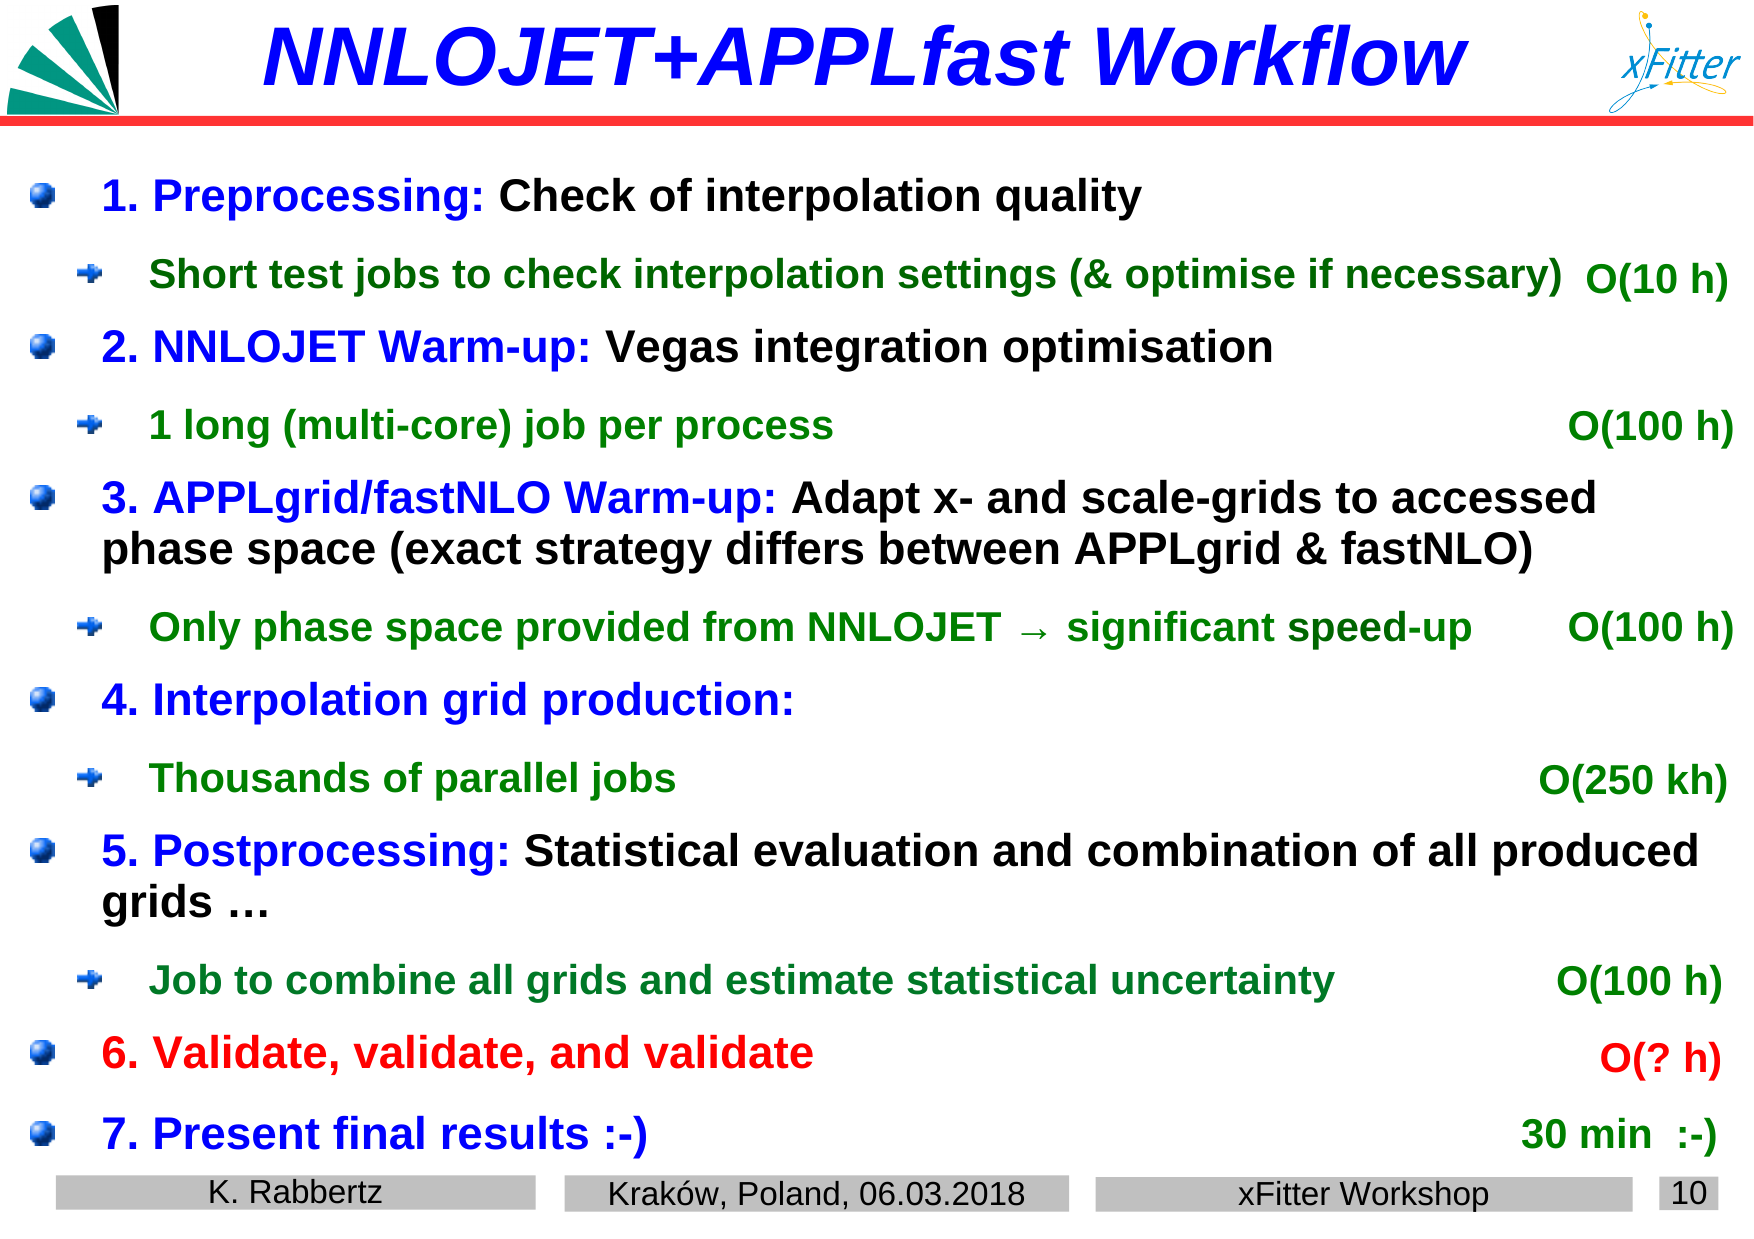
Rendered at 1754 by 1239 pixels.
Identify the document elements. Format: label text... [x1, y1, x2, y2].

text_box O(? h) [1587, 1028, 1746, 1094]
text_box 30 min :-) [1509, 1104, 1742, 1164]
title NNLOJET+APPLfast Workflow [123, 0, 1606, 114]
text_box O(10 h) [1573, 249, 1745, 309]
text_box O(100 h) [1544, 951, 1736, 1011]
list 1. Preprocessing: Check of interpolation quality Short test jobs to check interpolation settings (& optimise if necessary) 2. NNLOJET Warm-up: Vegas integration optimisation 1 long (multi-core) job per process 3. APPLgrid/fastNLO Warm-up: Adapt x- and scale-grids to accessed phase space (exact strategy differs between APPLgrid & fastNLO) Only phase space provided from NNLOJET → significant speed-up 4. Interpolation grid production: Thousands of parallel jobs 5. Postprocessing: Statistical evaluation and combination of all produced grids … Job to combine all grids and estimate statistical uncertainty 6. Validate, validate, and validate 7. Present final results :-) [18, 169, 1735, 1159]
picture [7, 5, 119, 116]
text_box O(250 kh) [1526, 751, 1754, 810]
text_box O(100 h) [1555, 396, 1748, 456]
text_box O(100 h) [1555, 597, 1748, 657]
picture [1609, 11, 1741, 113]
